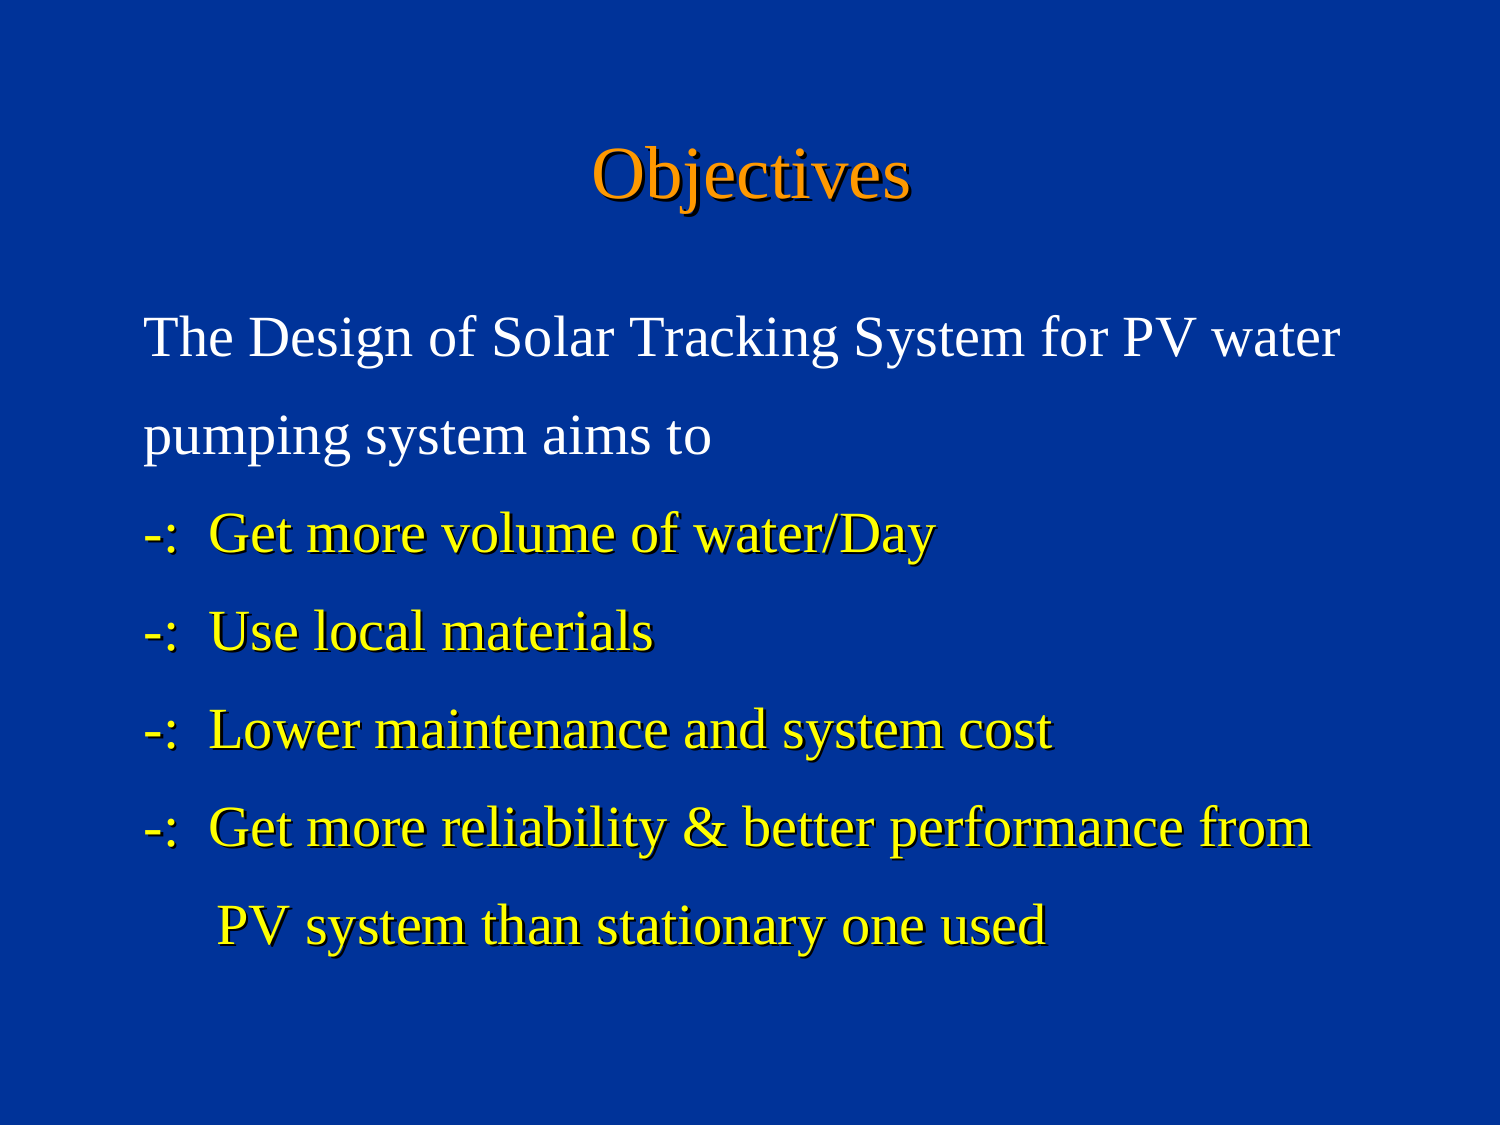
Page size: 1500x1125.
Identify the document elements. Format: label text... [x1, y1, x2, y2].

text_box Objectives [576, 115, 927, 222]
text_box The Design of Solar Tracking System for PV water pumping system aims to -: Get more volume of water/Day -: Use local materials -: Lower maintenance and system cost -: Get more reliability & better performance from PV system than stationary one used [99, 262, 1413, 964]
